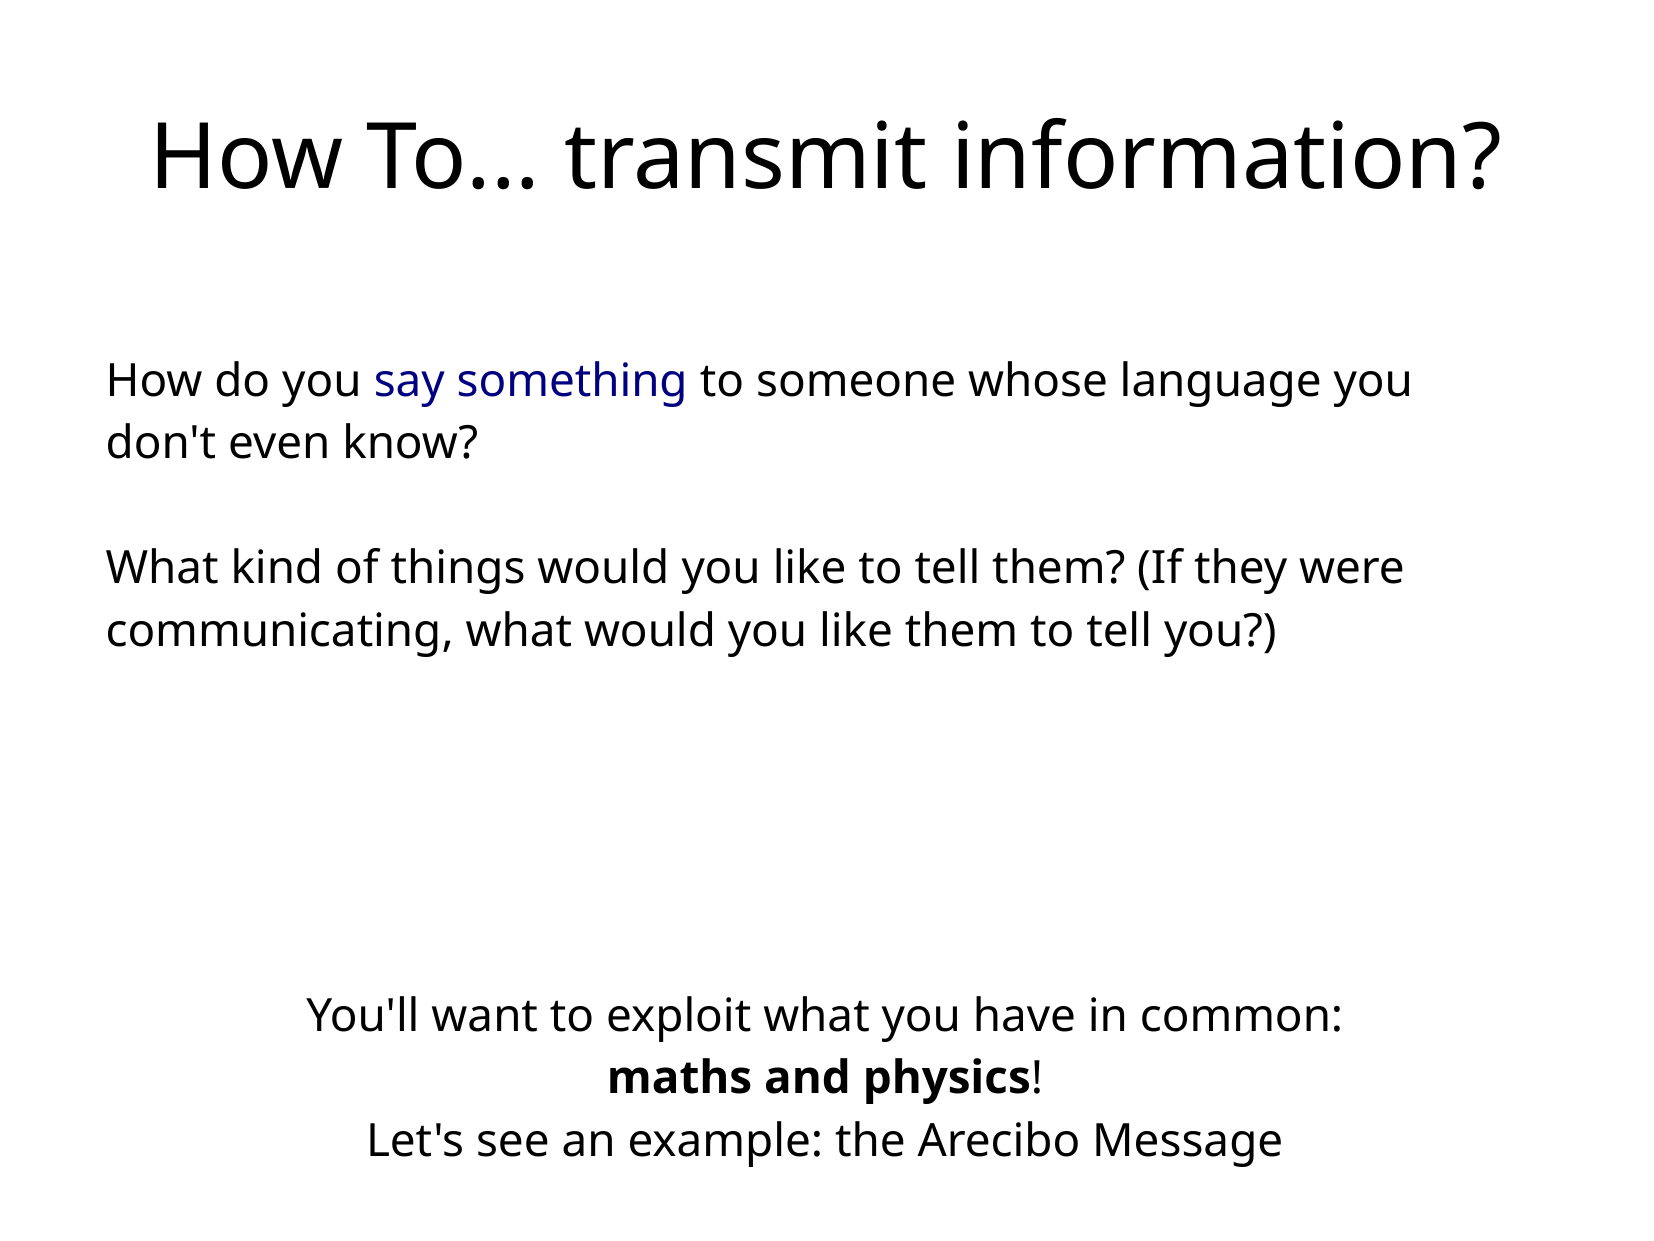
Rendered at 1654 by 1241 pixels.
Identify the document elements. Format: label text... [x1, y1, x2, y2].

text_box You'll want to exploit what you have in common: maths and physics! Let's see an example: the Arecibo Message [262, 975, 1388, 1205]
title How To... transmit information? [82, 56, 1571, 250]
text_box How do you say something to someone whose language you don't even know? What kind of things would you like to tell them? (If they were communicating, what would you like them to tell you?) [90, 339, 1516, 712]
